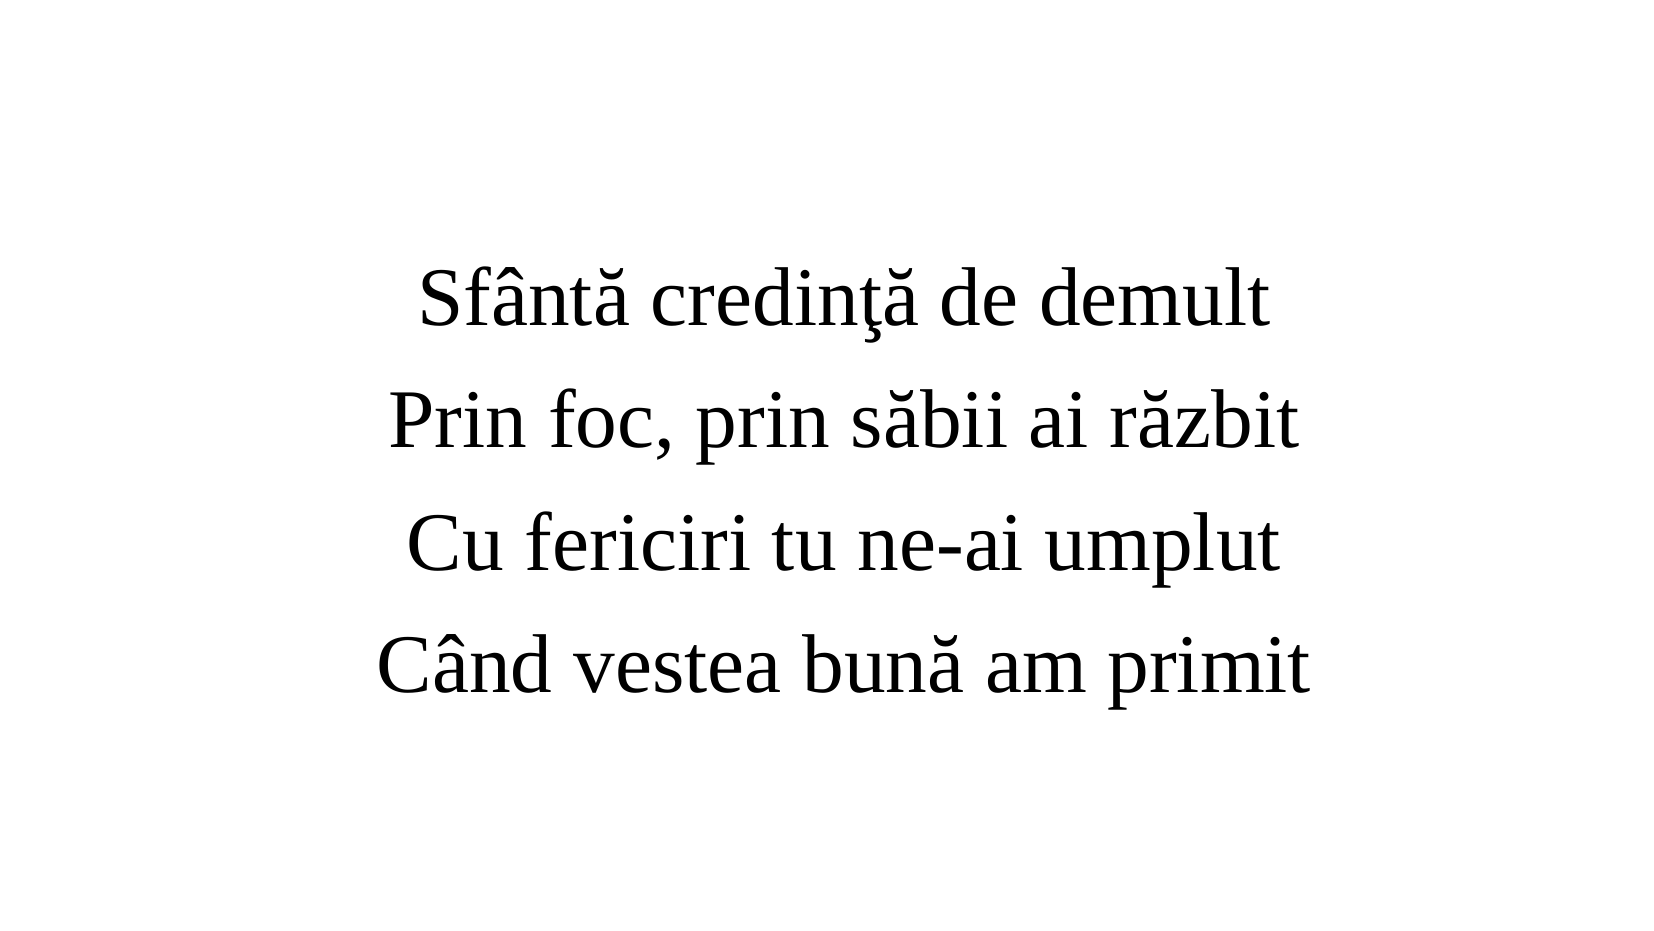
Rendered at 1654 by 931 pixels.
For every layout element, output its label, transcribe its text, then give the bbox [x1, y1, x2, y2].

subtitle Sfântă credinţă de demult Prin foc, prin săbii ai răzbit Cu fericiri tu ne-ai umplut Când vestea bună am primit [153, 242, 1536, 709]
